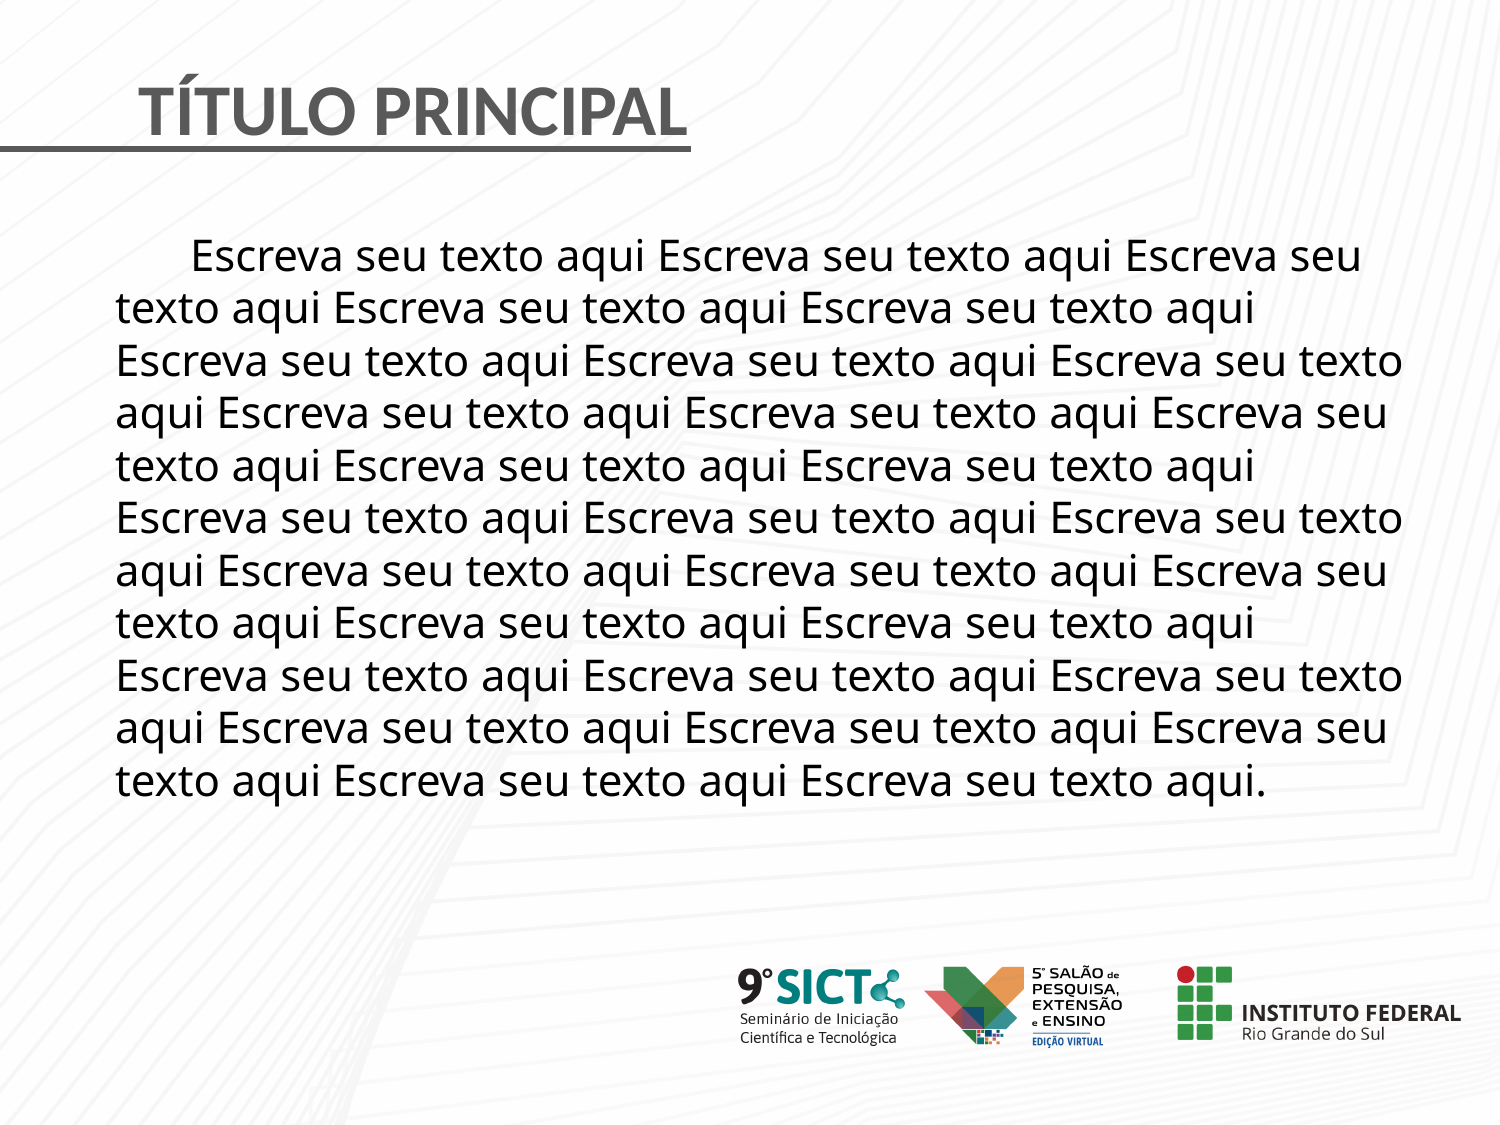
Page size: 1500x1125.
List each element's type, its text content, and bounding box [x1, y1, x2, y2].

text_box Escreva seu texto aqui Escreva seu texto aqui Escreva seu texto aqui Escreva seu texto aqui Escreva seu texto aqui Escreva seu texto aqui Escreva seu texto aqui Escreva seu texto aqui Escreva seu texto aqui Escreva seu texto aqui Escreva seu texto aqui Escreva seu texto aqui Escreva seu texto aqui Escreva seu texto aqui Escreva seu texto aqui Escreva seu texto aqui Escreva seu texto aqui Escreva seu texto aqui Escreva seu texto aqui Escreva seu texto aqui Escreva seu texto aqui Escreva seu texto aqui Escreva seu texto aqui Escreva seu texto aqui Escreva seu texto aqui Escreva seu texto aqui Escreva seu texto aqui Escreva seu texto aqui Escreva seu texto aqui. [100, 220, 1424, 819]
text_box TÍTULO PRINCIPAL [123, 54, 1010, 159]
